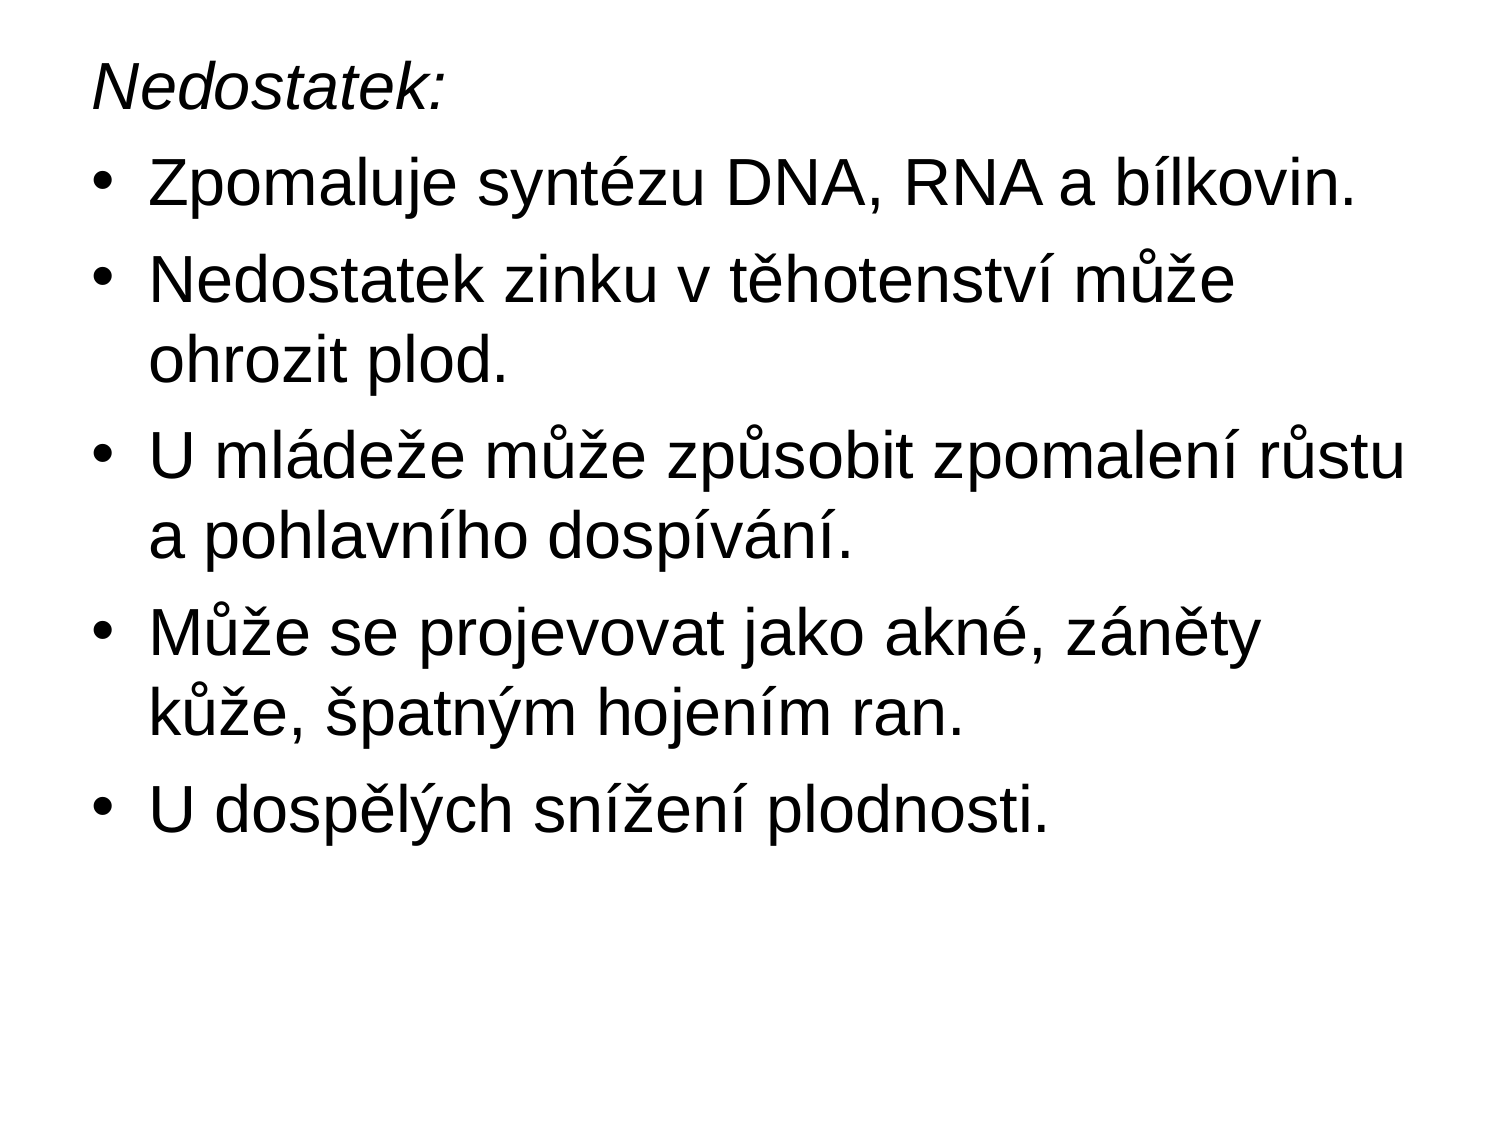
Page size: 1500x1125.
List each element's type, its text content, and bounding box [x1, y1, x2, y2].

list Nedostatek: Zpomaluje syntézu DNA, RNA a bílkovin. Nedostatek zinku v těhotenství může ohrozit plod. U mládeže může způsobit zpomalení růstu a pohlavního dospívání. Může se projevovat jako akné, záněty kůže, špatným hojením ran. U dospělých snížení plodnosti. [76, 35, 1427, 1010]
